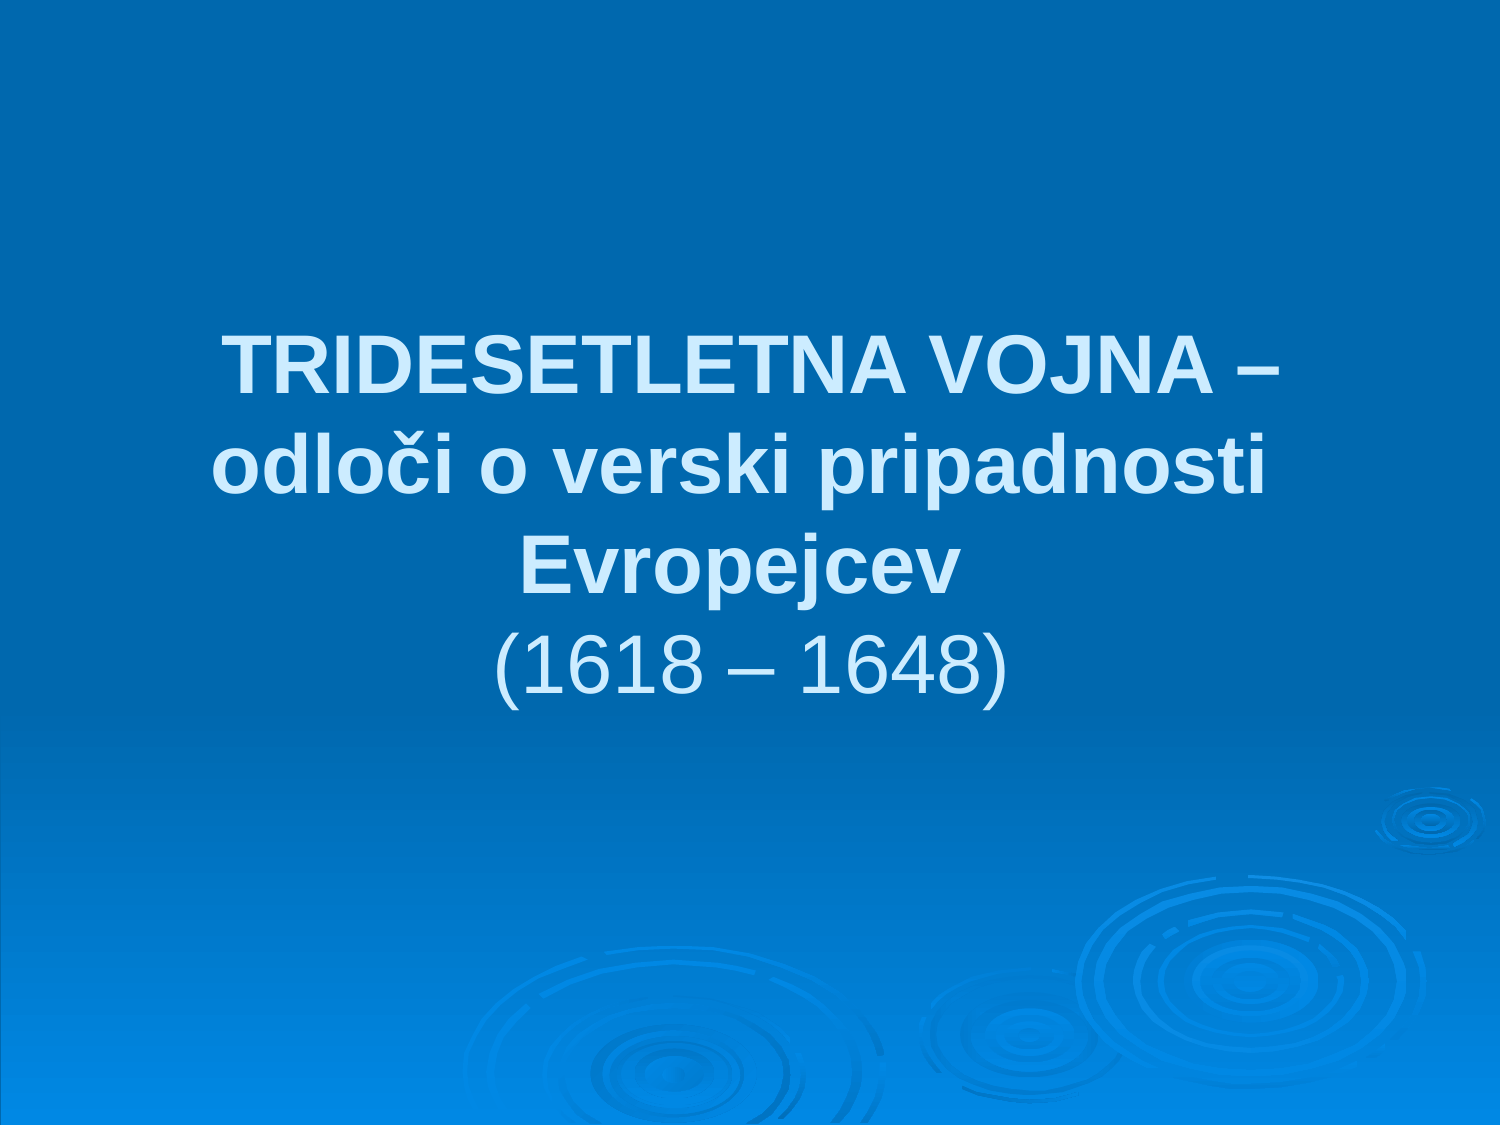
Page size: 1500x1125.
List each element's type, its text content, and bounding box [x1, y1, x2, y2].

title TRIDESETLETNA VOJNA – odloči o verski pripadnosti Evropejcev (1618 – 1648) [76, 302, 1427, 490]
